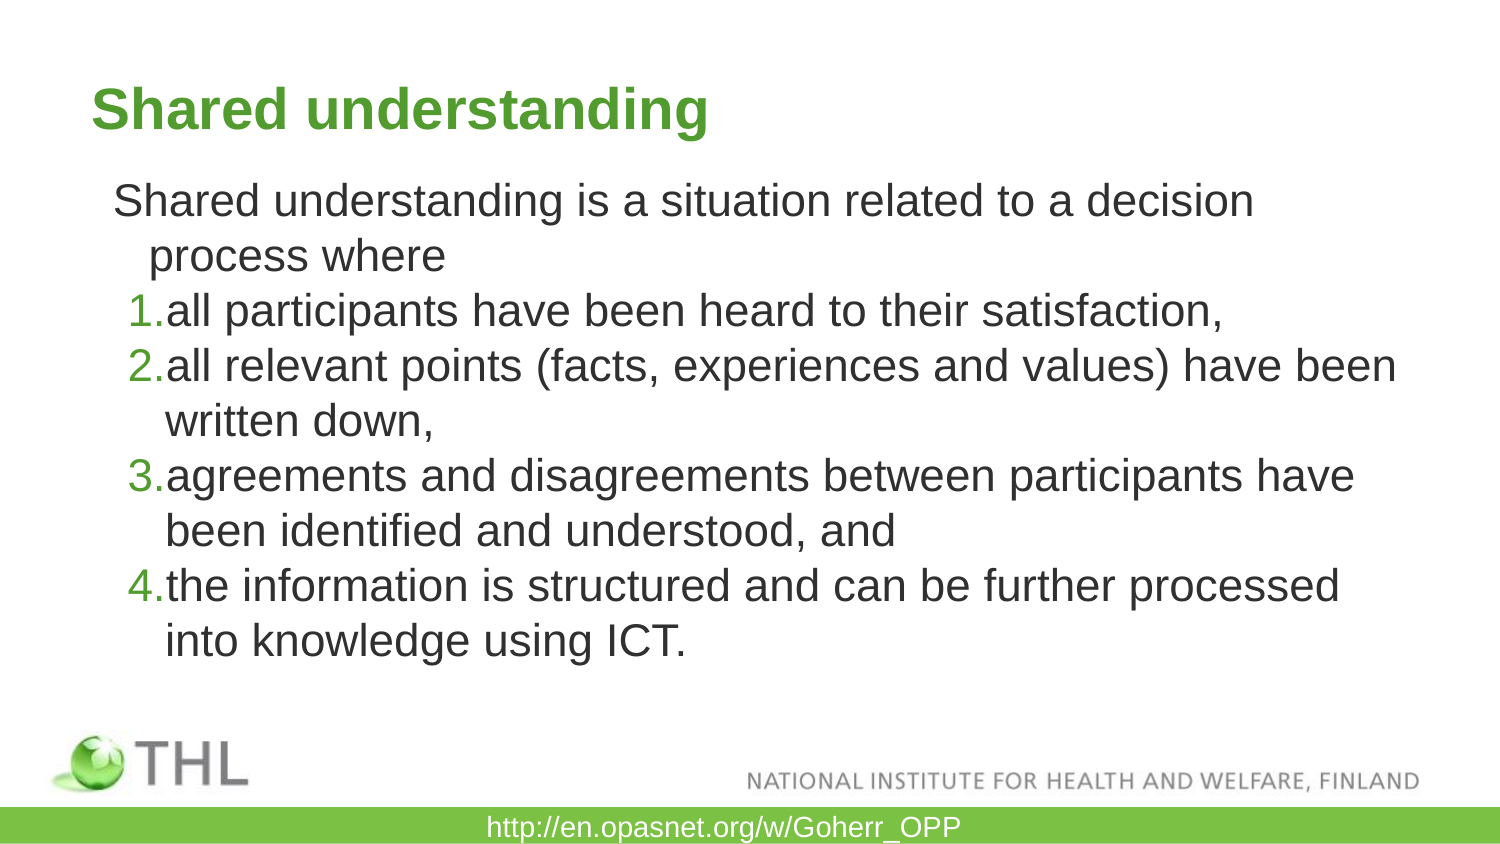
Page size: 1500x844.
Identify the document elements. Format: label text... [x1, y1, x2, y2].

picture [715, 763, 1465, 801]
list Shared understanding is a situation related to a decision process where all participants have been heard to their satisfaction, all relevant points (facts, experiences and values) have been written down, agreements and disagreements between participants have been identified and understood, and the information is structured and can be further processed into knowledge using ICT. [75, 156, 1424, 724]
picture [24, 719, 275, 803]
title Shared understanding [76, 32, 1424, 156]
